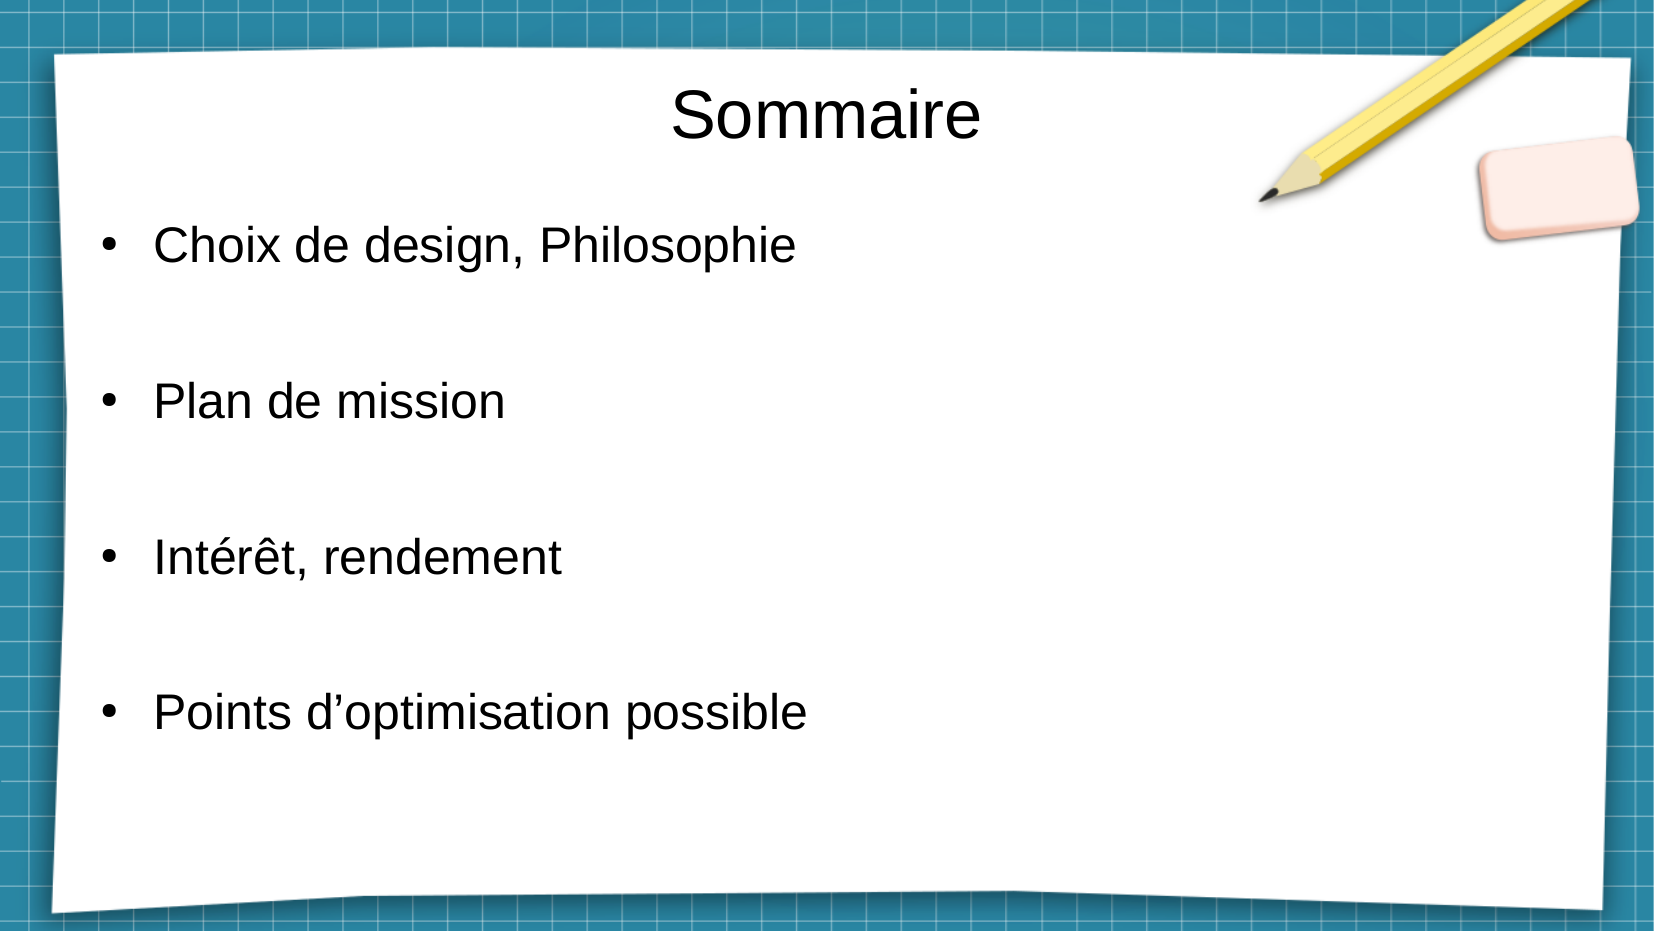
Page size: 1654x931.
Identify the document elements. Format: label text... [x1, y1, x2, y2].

title Sommaire [82, 37, 1571, 193]
list Choix de design, Philosophie Plan de mission Intérêt, rendement Points d’optimisation possible [82, 217, 1571, 758]
picture [0, 0, 1654, 931]
